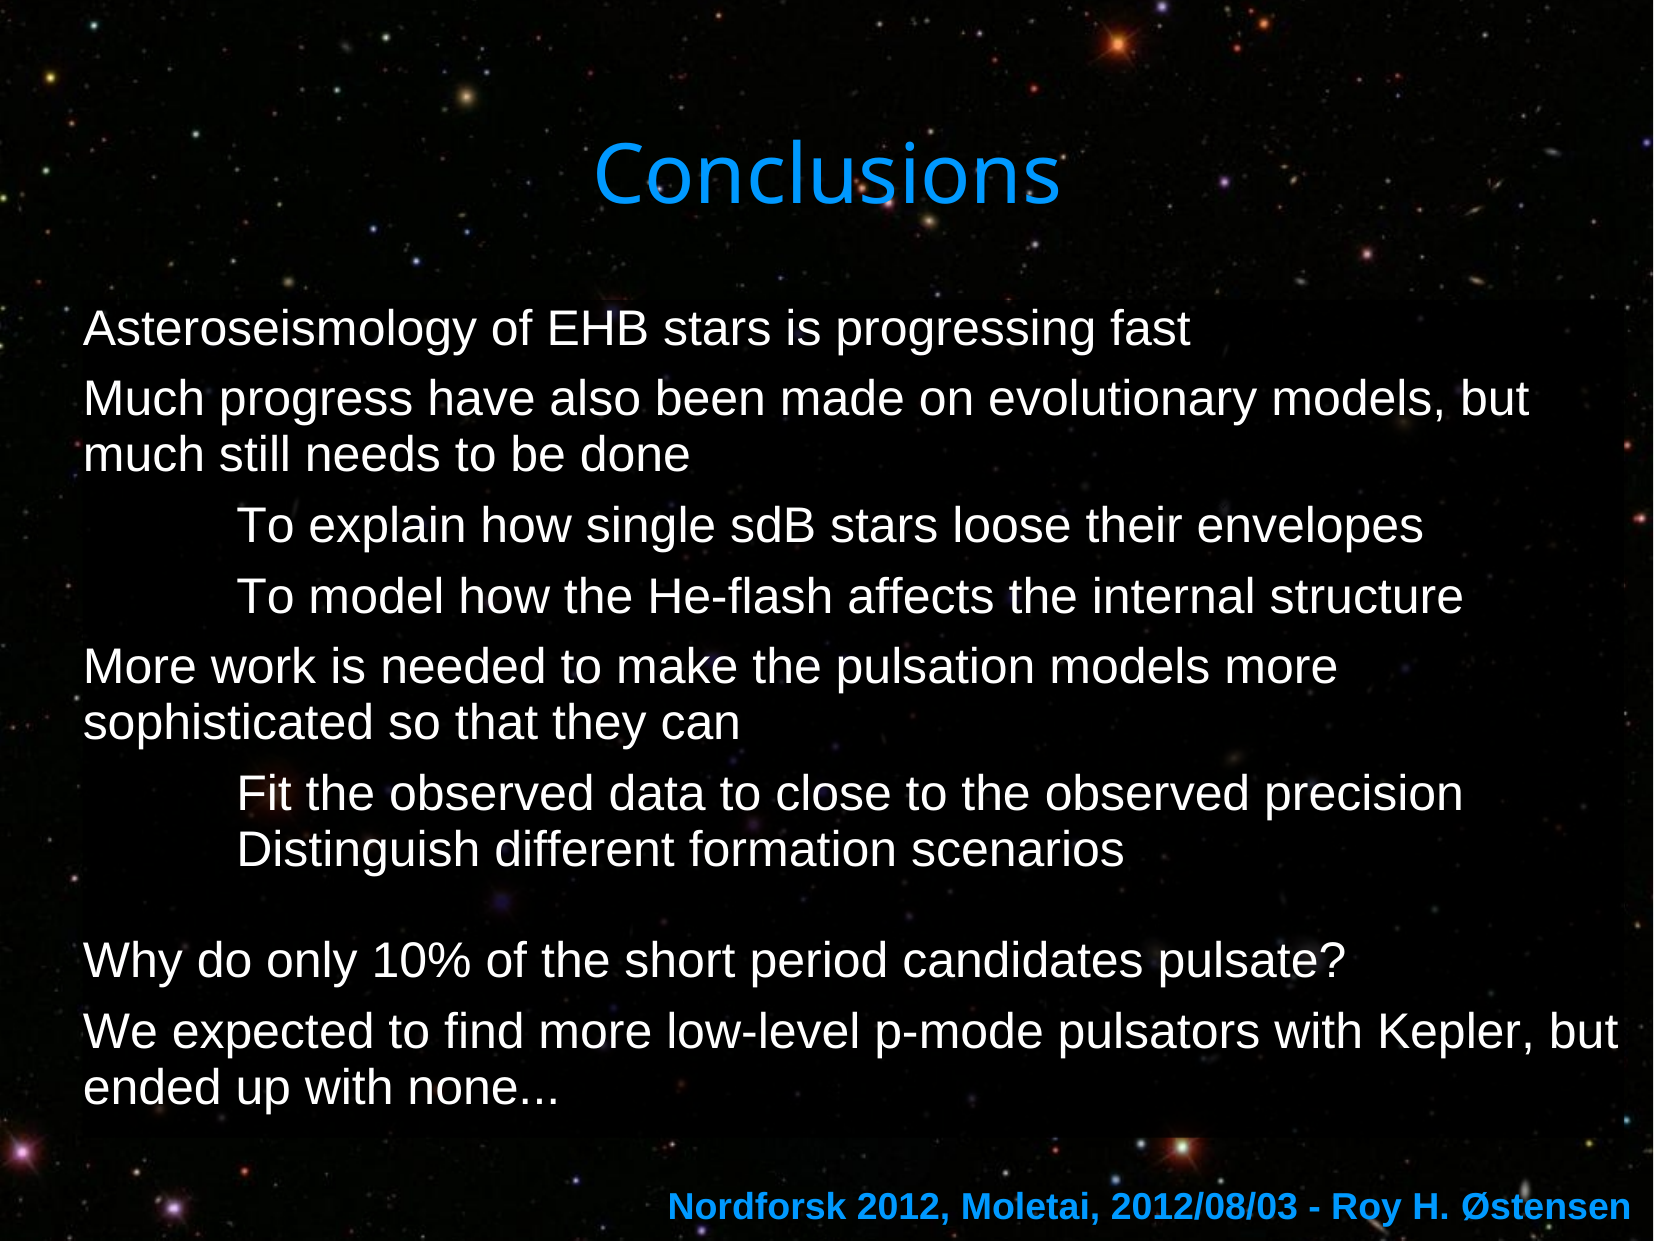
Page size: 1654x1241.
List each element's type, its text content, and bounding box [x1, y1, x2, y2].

list Asteroseismology of EHB stars is progressing fast Much progress have also been made on evolutionary models, but much still needs to be done To explain how single sdB stars loose their envelopes To model how the He-flash affects the internal structure More work is needed to make the pulsation models more sophisticated so that they can Fit the observed data to close to the observed precision Distinguish different formation scenarios Why do only 10% of the short period candidates pulsate? We expected to find more low-level p-mode pulsators with Kepler, but ended up with none... [82, 299, 1624, 1138]
picture [0, 0, 1654, 1241]
title Conclusions [121, 67, 1534, 275]
